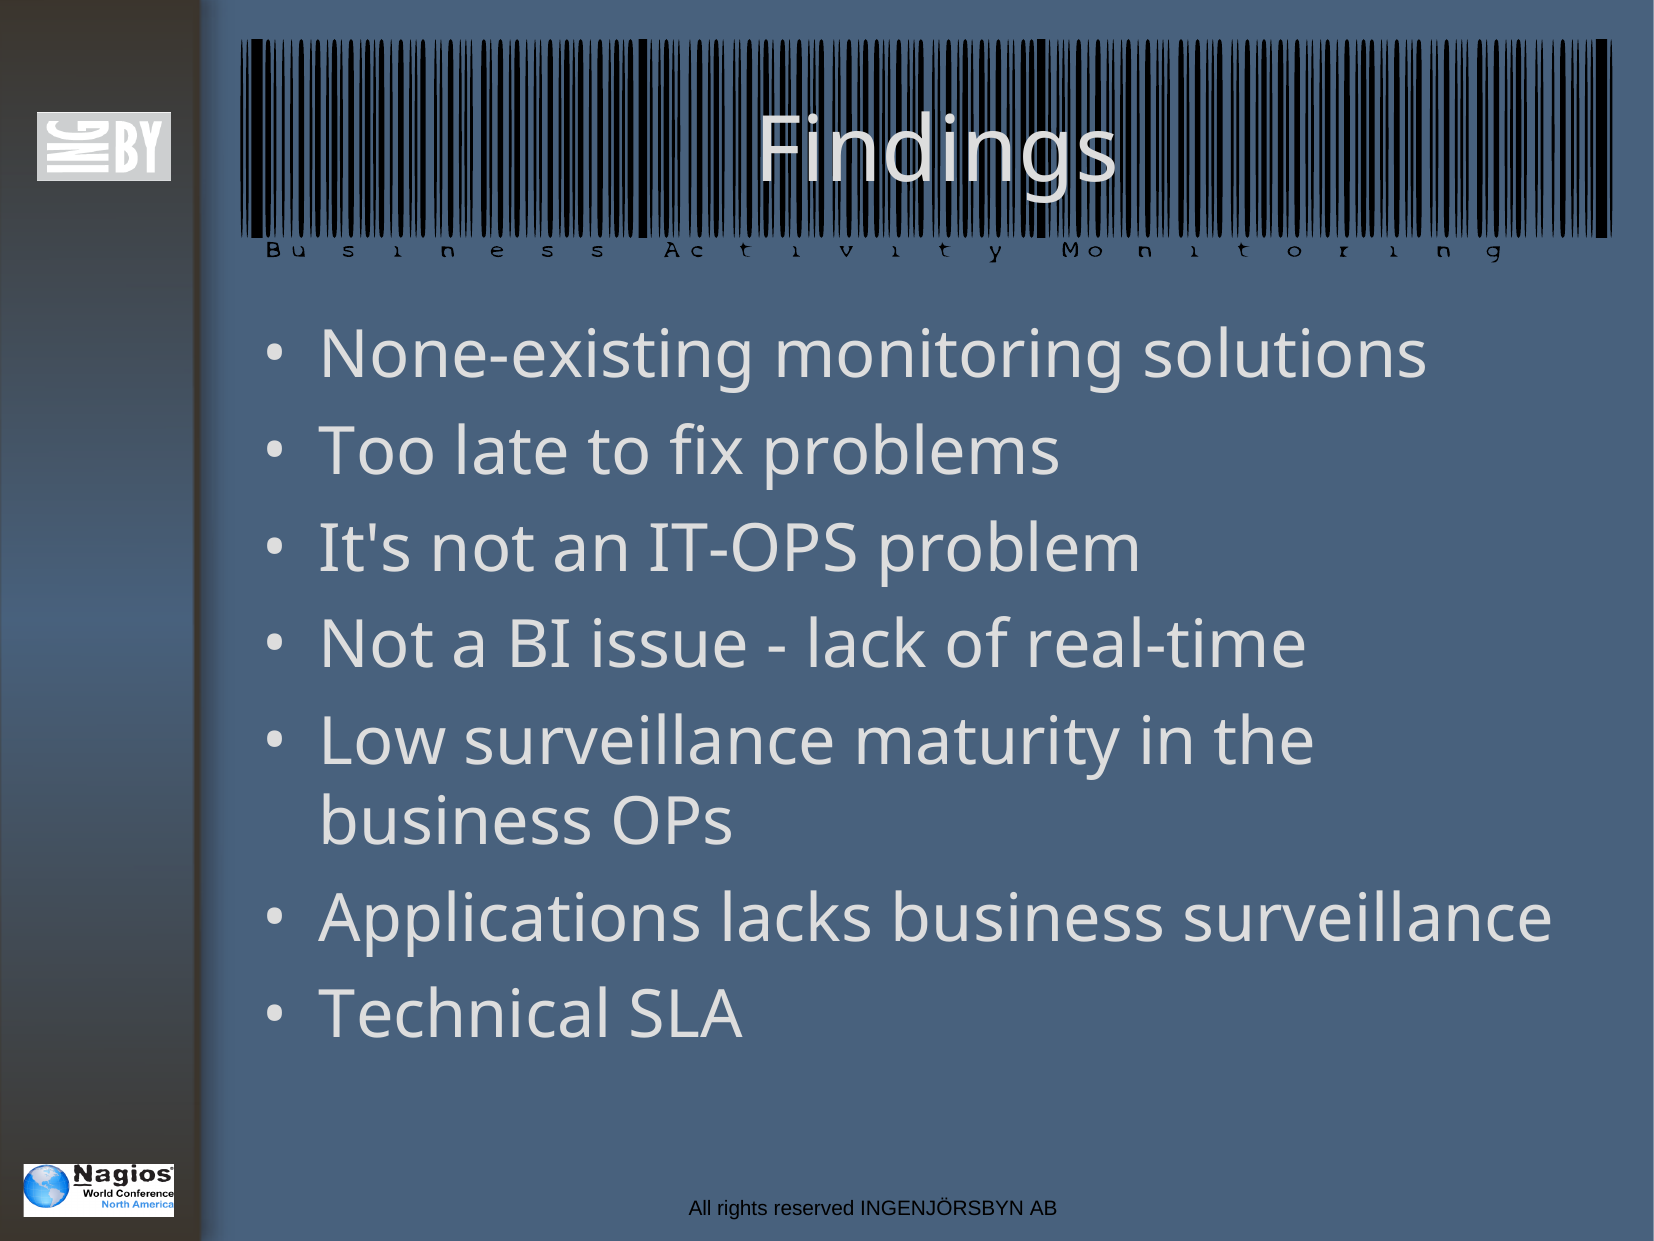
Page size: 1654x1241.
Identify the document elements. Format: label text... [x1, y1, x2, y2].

title Findings [261, 7, 1613, 283]
list None-existing monitoring solutions Too late to fix problems It's not an IT-OPS problem Not a BI issue - lack of real-time Low surveillance maturity in the business OPs Applications lacks business surveillance Technical SLA [247, 303, 1613, 1163]
picture [0, 0, 1654, 1241]
